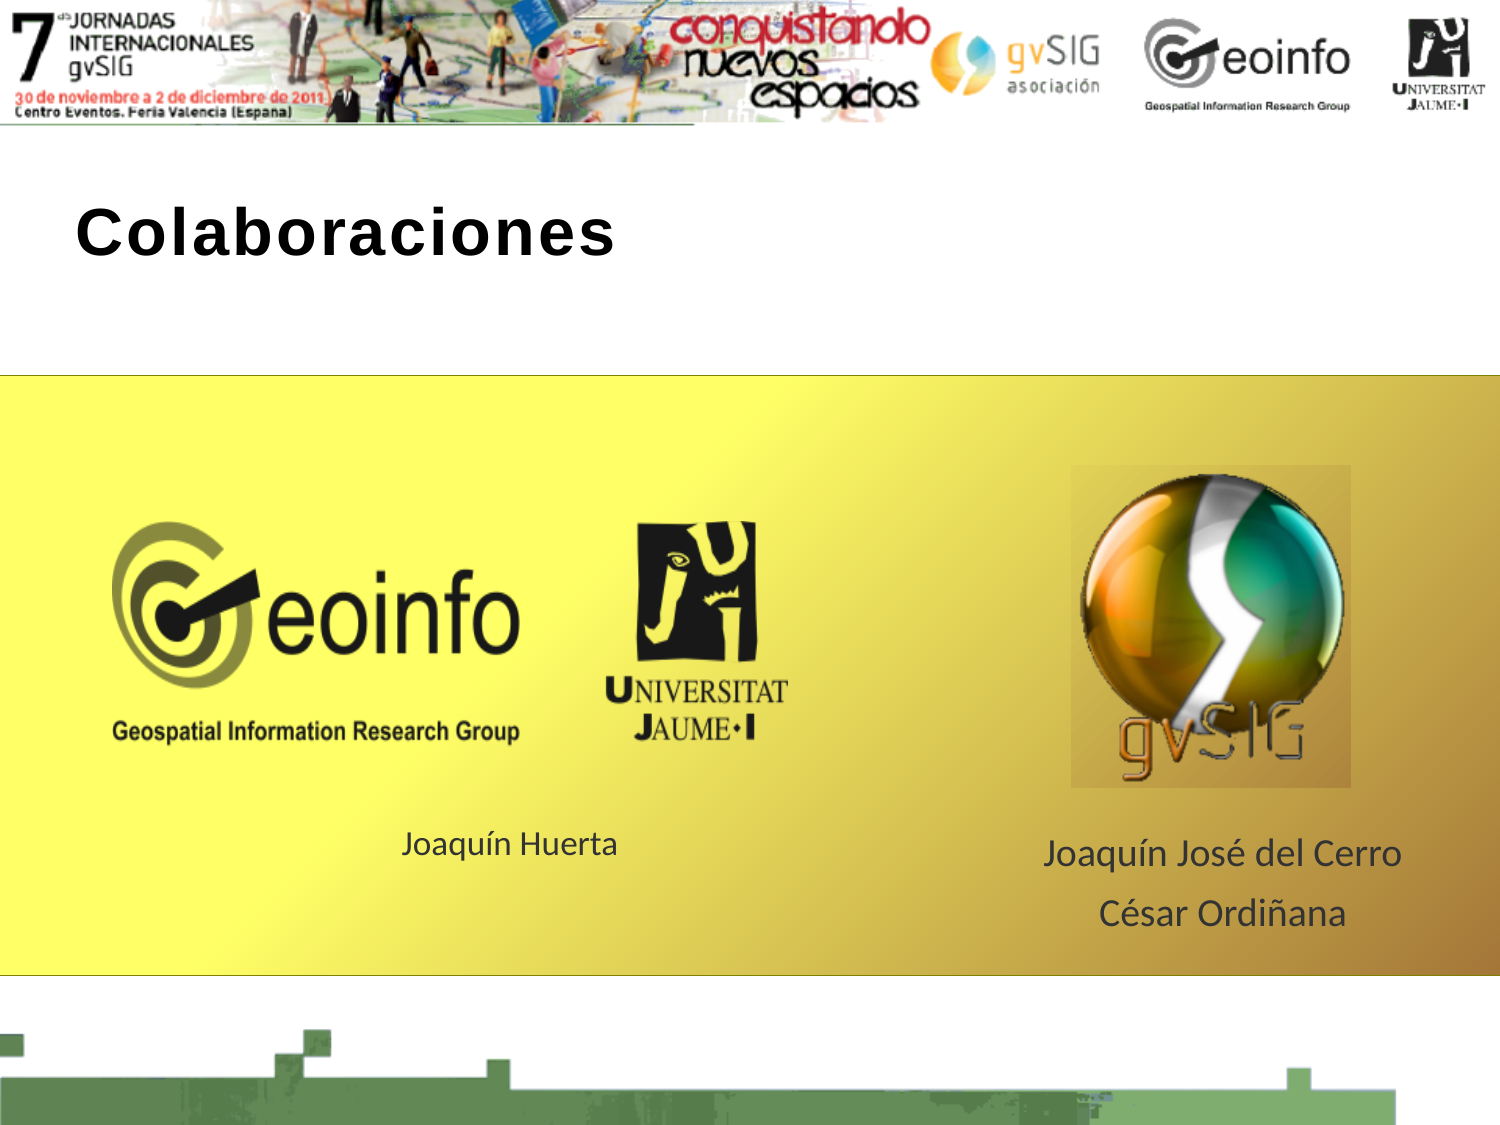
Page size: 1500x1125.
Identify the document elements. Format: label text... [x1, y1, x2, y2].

text_box Joaquín Huerta [292, 828, 856, 865]
picture [1071, 465, 1351, 788]
text_box Joaquín José del Cerro César Ordiñana [917, 836, 1406, 950]
text_box Colaboraciones [60, 187, 1313, 278]
picture [0, 976, 1500, 1125]
text_box [0, 375, 1500, 976]
picture [112, 521, 788, 751]
picture [0, 0, 1500, 375]
